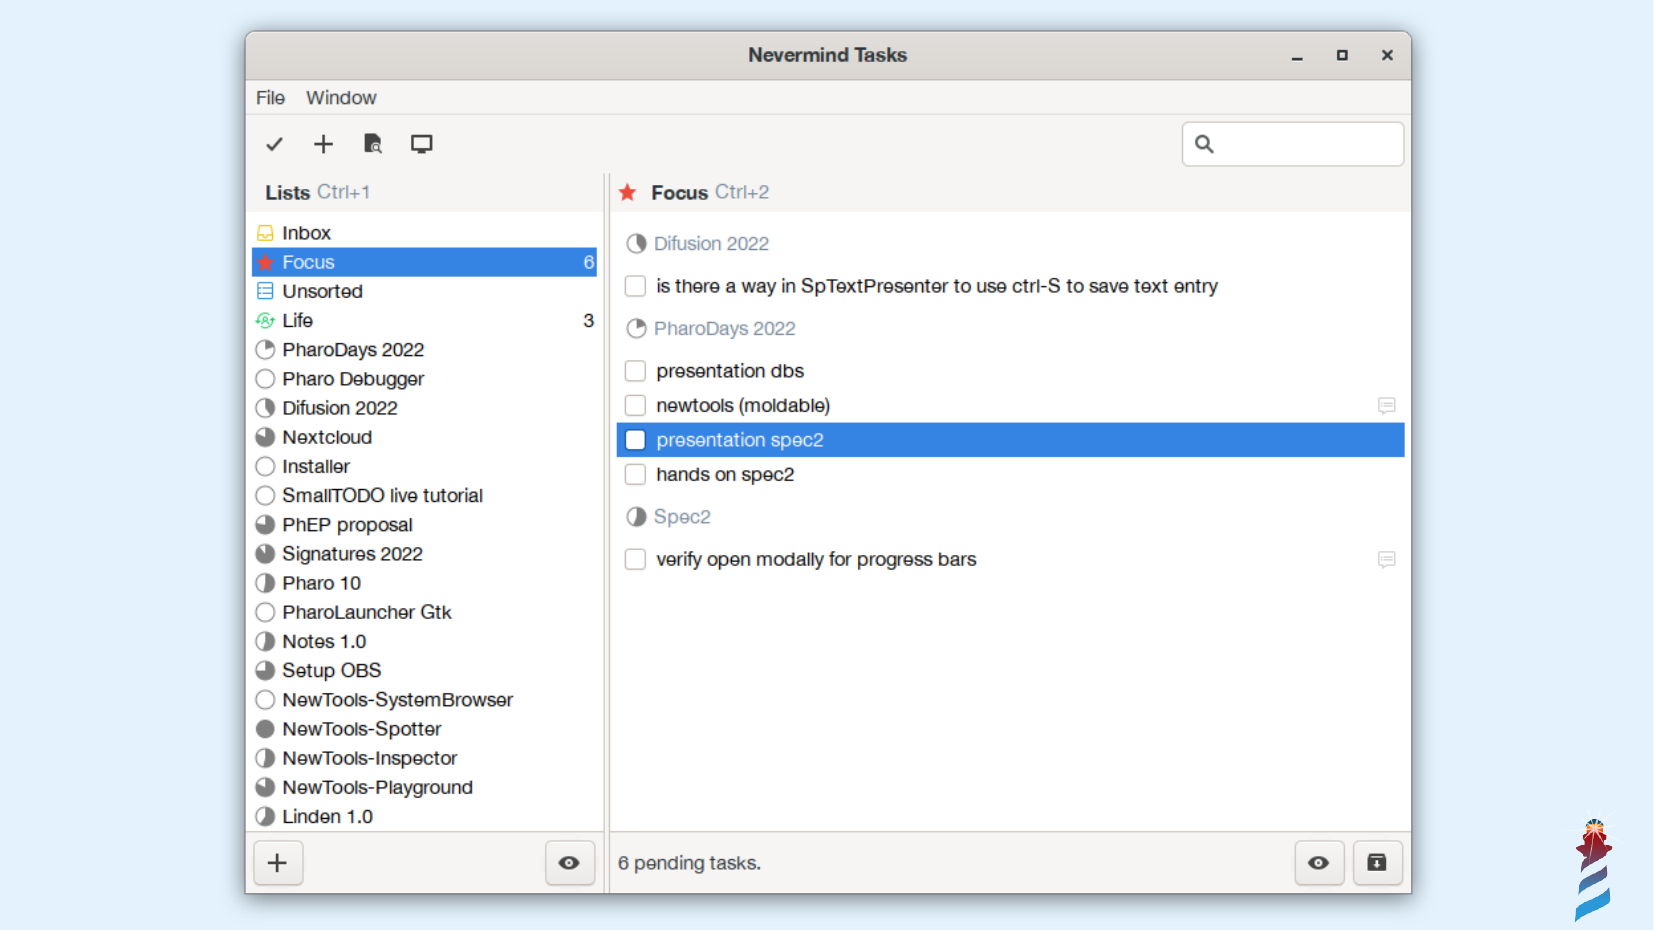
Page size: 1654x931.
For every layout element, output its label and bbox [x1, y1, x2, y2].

picture [211, 1, 1446, 931]
picture [1535, 810, 1650, 925]
